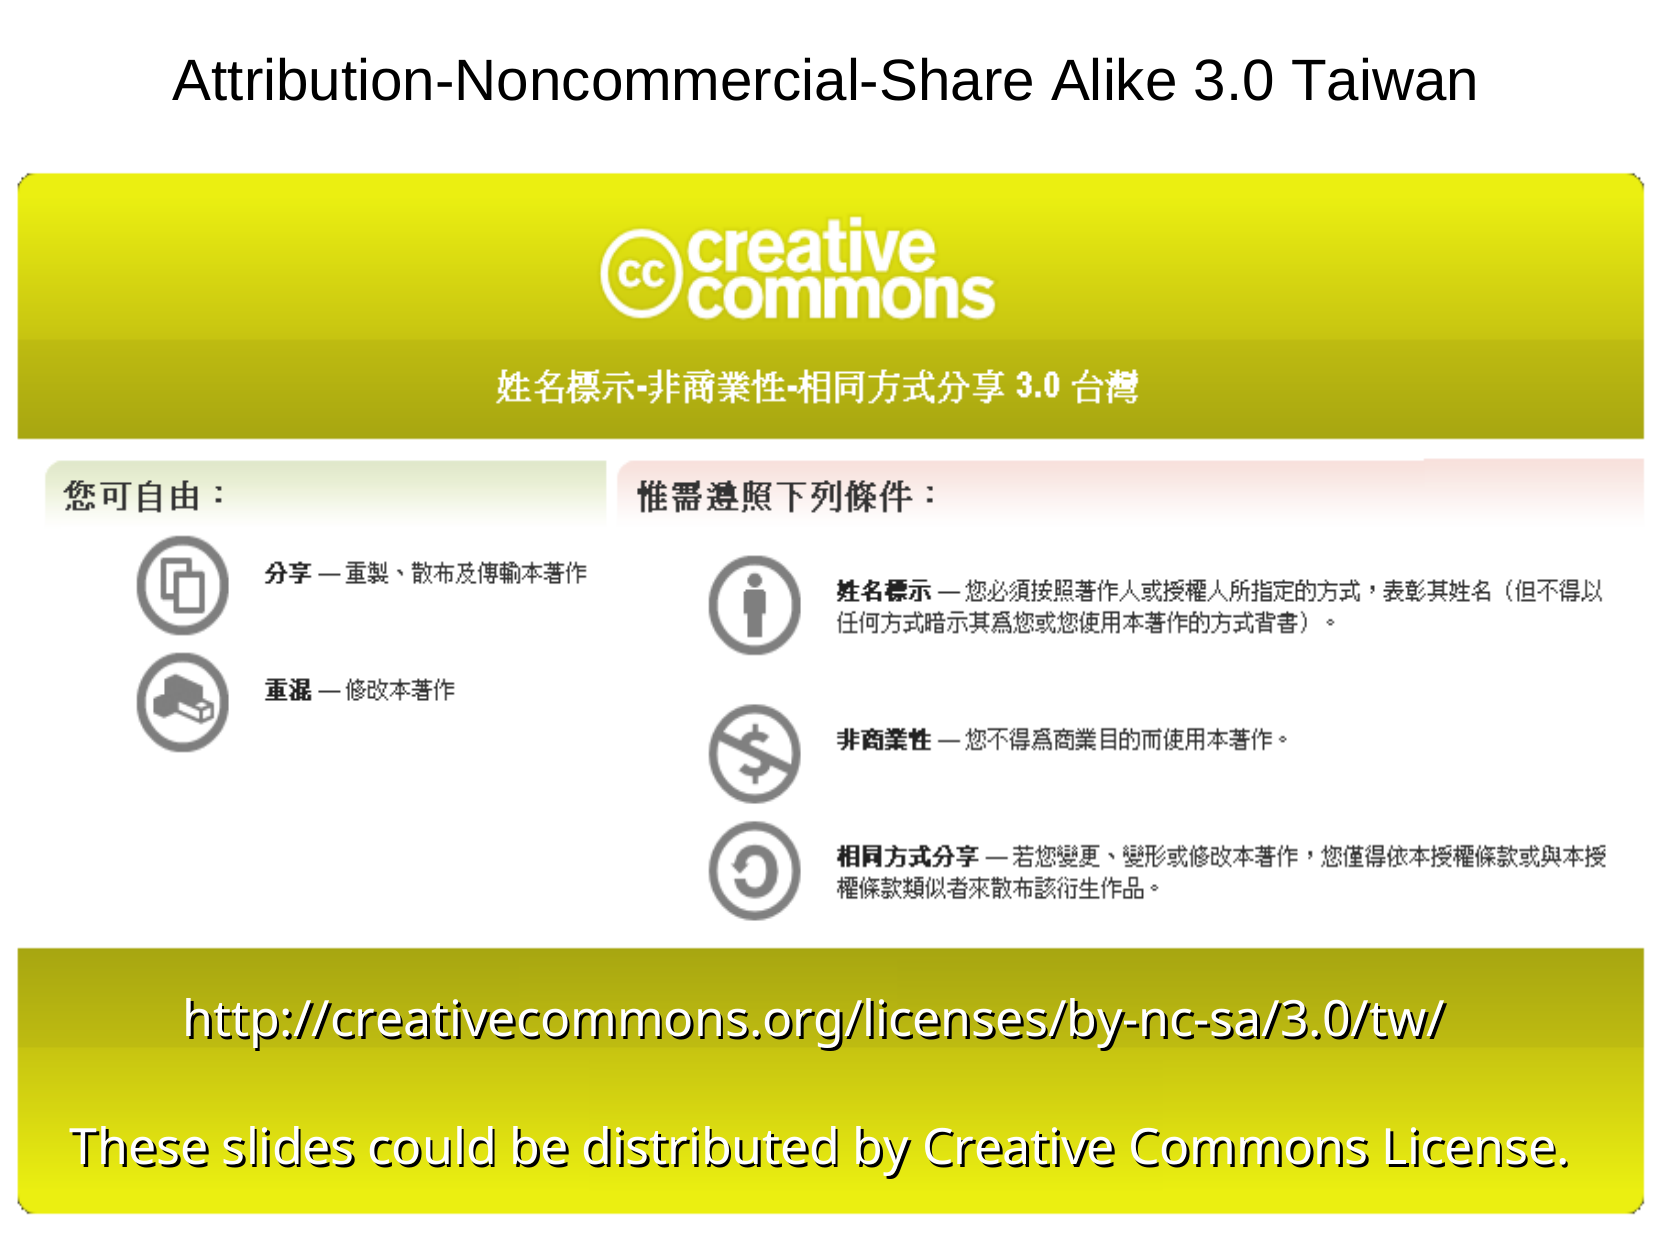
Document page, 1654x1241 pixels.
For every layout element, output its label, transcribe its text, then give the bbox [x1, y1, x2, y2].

picture [0, 156, 1654, 1241]
title Attribution-Noncommercial-Share Alike 3.0 Taiwan [123, 33, 1530, 128]
text_box http://creativecommons.org/licenses/by-nc-sa/3.0/tw/ These slides could be distributed by Creative Commons License. [0, 979, 1641, 1177]
